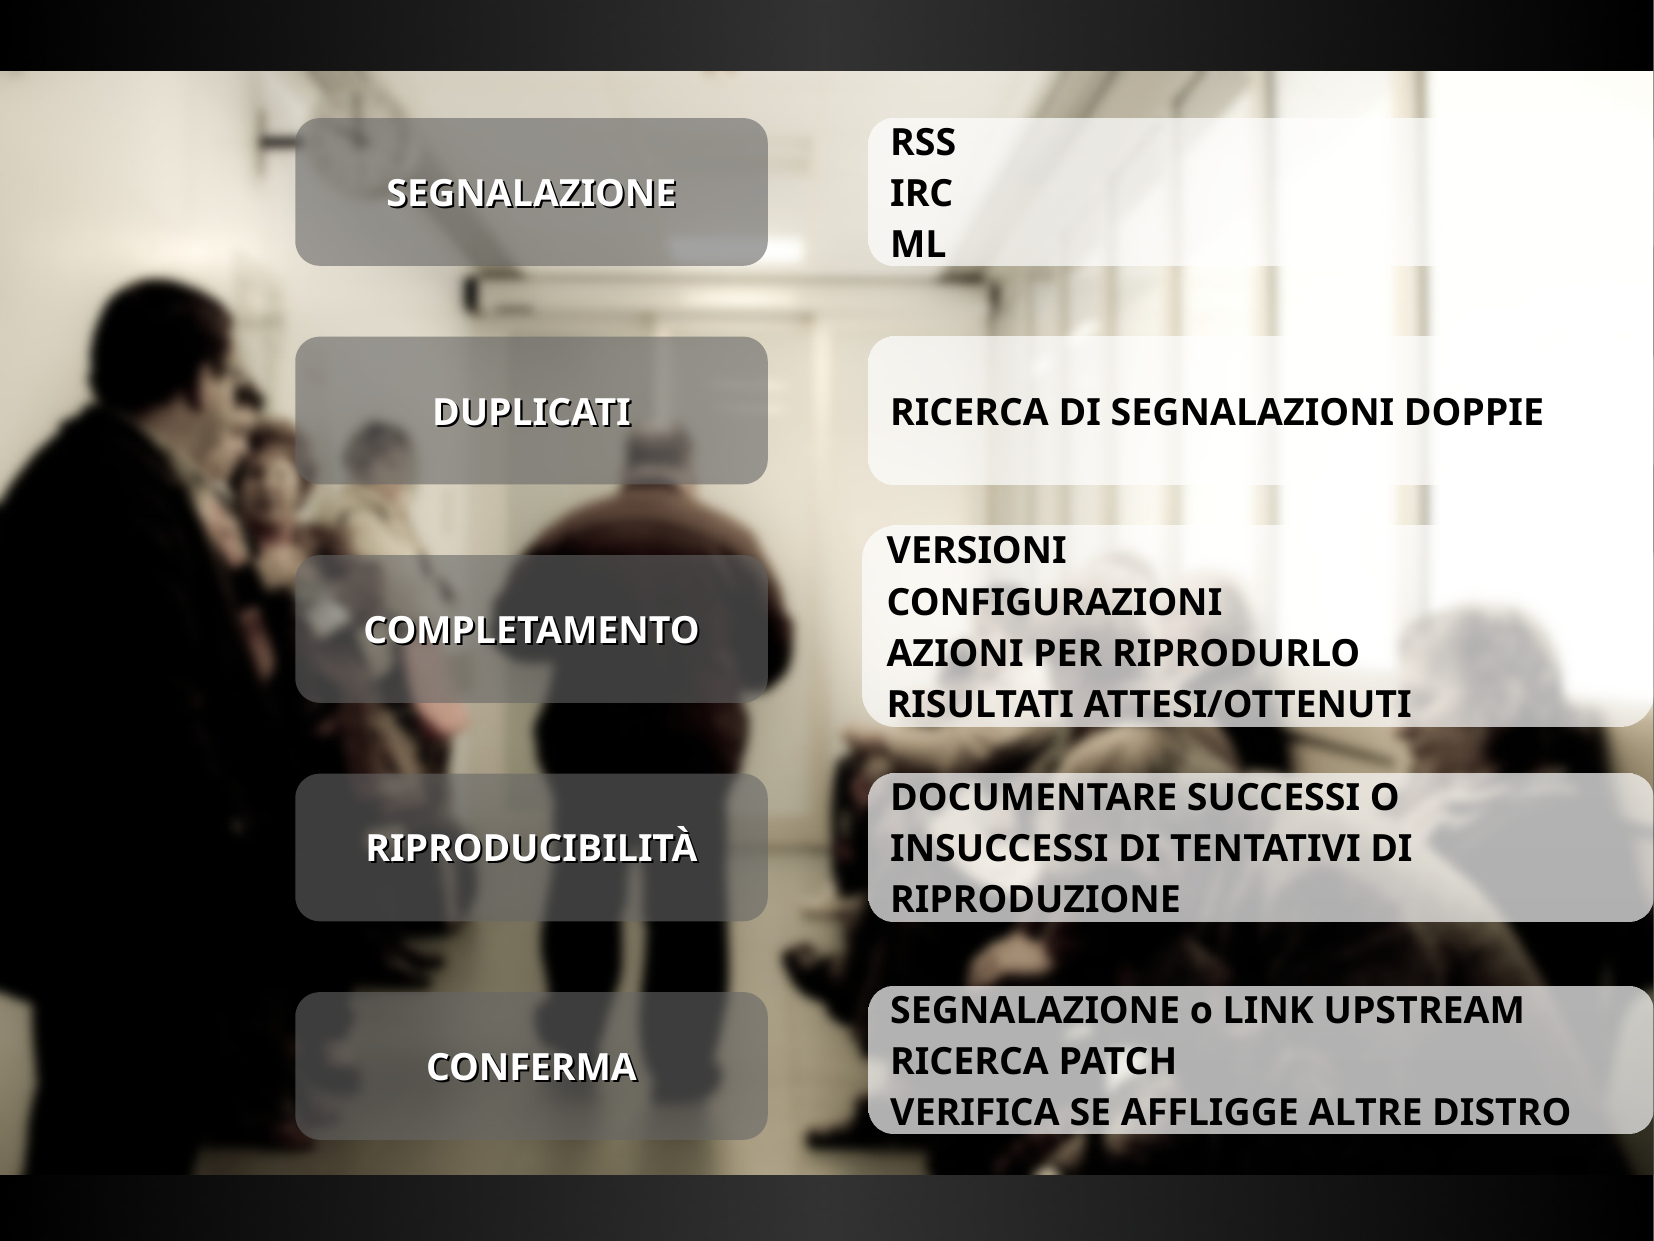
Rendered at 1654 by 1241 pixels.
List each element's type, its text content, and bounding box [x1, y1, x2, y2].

text_box VERSIONI CONFIGURAZIONI AZIONI PER RIPRODURLO RISULTATI ATTESI/OTTENUTI [862, 525, 1654, 727]
text_box SEGNALAZIONE [295, 118, 768, 266]
text_box DUPLICATI [295, 336, 768, 485]
text_box SEGNALAZIONE o LINK UPSTREAM RICERCA PATCH VERIFICA SE AFFLIGGE ALTRE DISTRO [868, 986, 1654, 1134]
text_box RICERCA DI SEGNALAZIONI DOPPIE [868, 336, 1654, 485]
text_box RSS IRC ML [868, 118, 1654, 266]
text_box COMPLETAMENTO [295, 555, 768, 703]
text_box RIPRODUCIBILITÀ [295, 773, 768, 922]
text_box DOCUMENTARE SUCCESSI O INSUCCESSI DI TENTATIVI DI RIPRODUZIONE [868, 773, 1654, 922]
text_box CONFERMA [295, 992, 768, 1140]
picture [0, 0, 1654, 1241]
